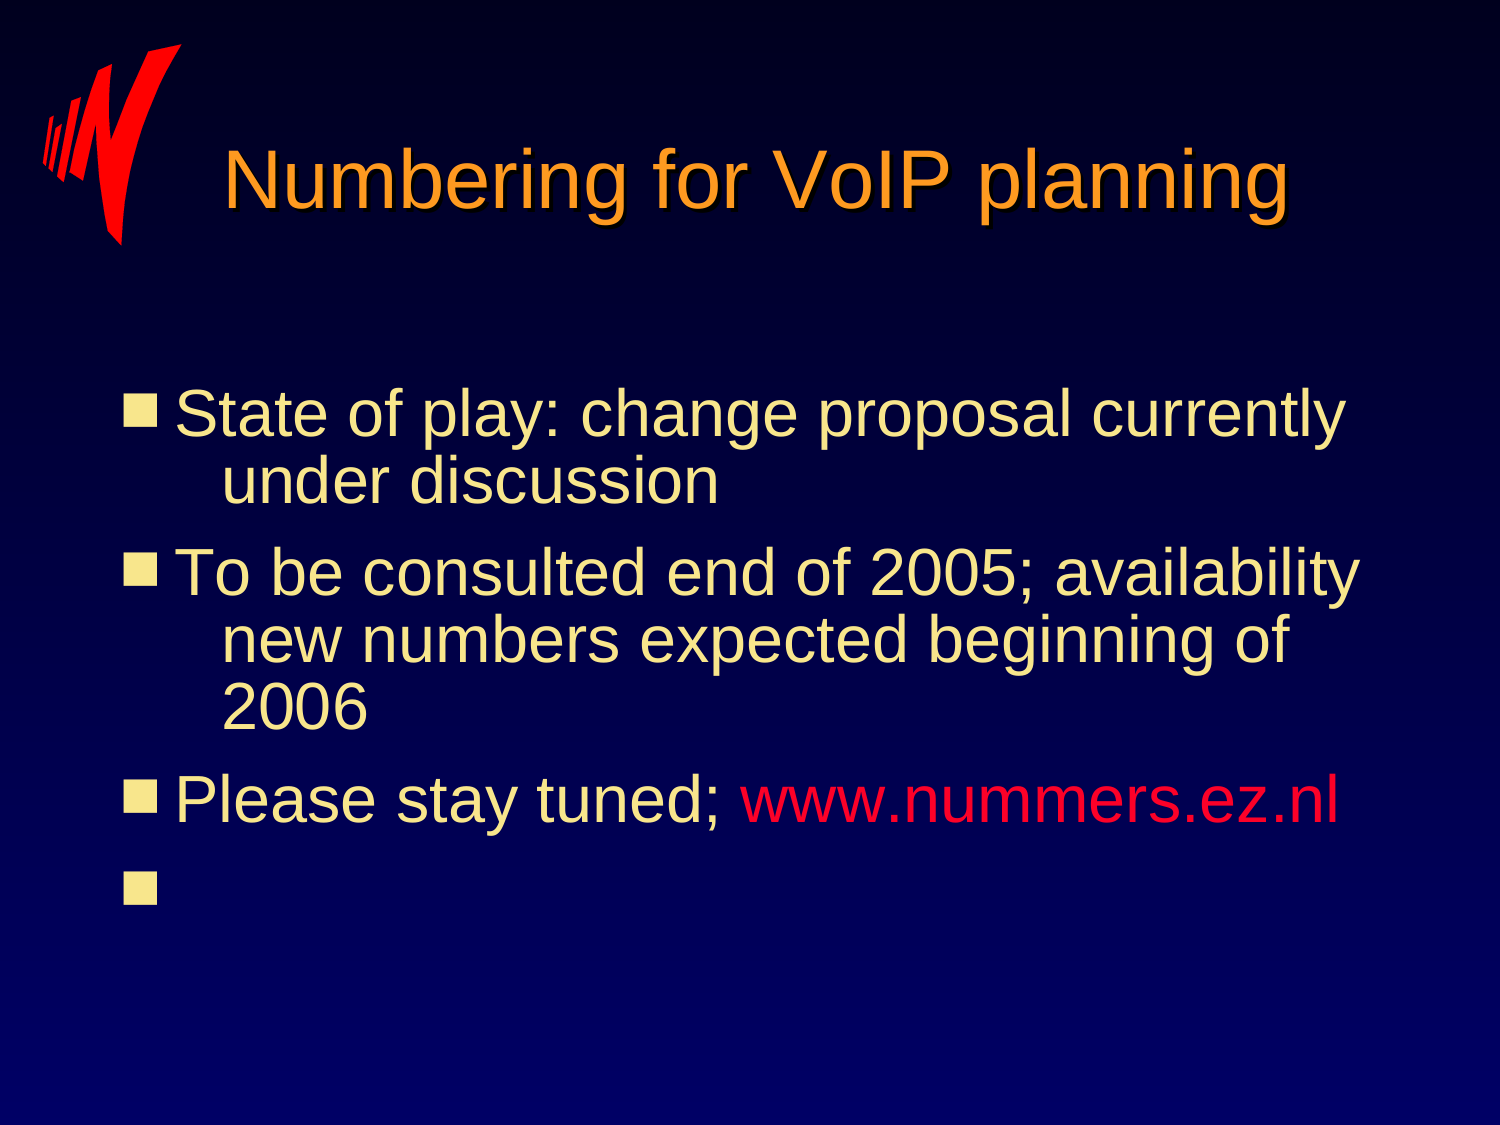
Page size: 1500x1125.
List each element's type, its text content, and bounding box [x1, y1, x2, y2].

list State of play: change proposal currently under discussion To be consulted end of 2005; availability new numbers expected beginning of 2006 Please stay tuned; www.nummers.ez.nl [112, 375, 1401, 1038]
title Numbering for VoIP planning [194, 90, 1320, 278]
